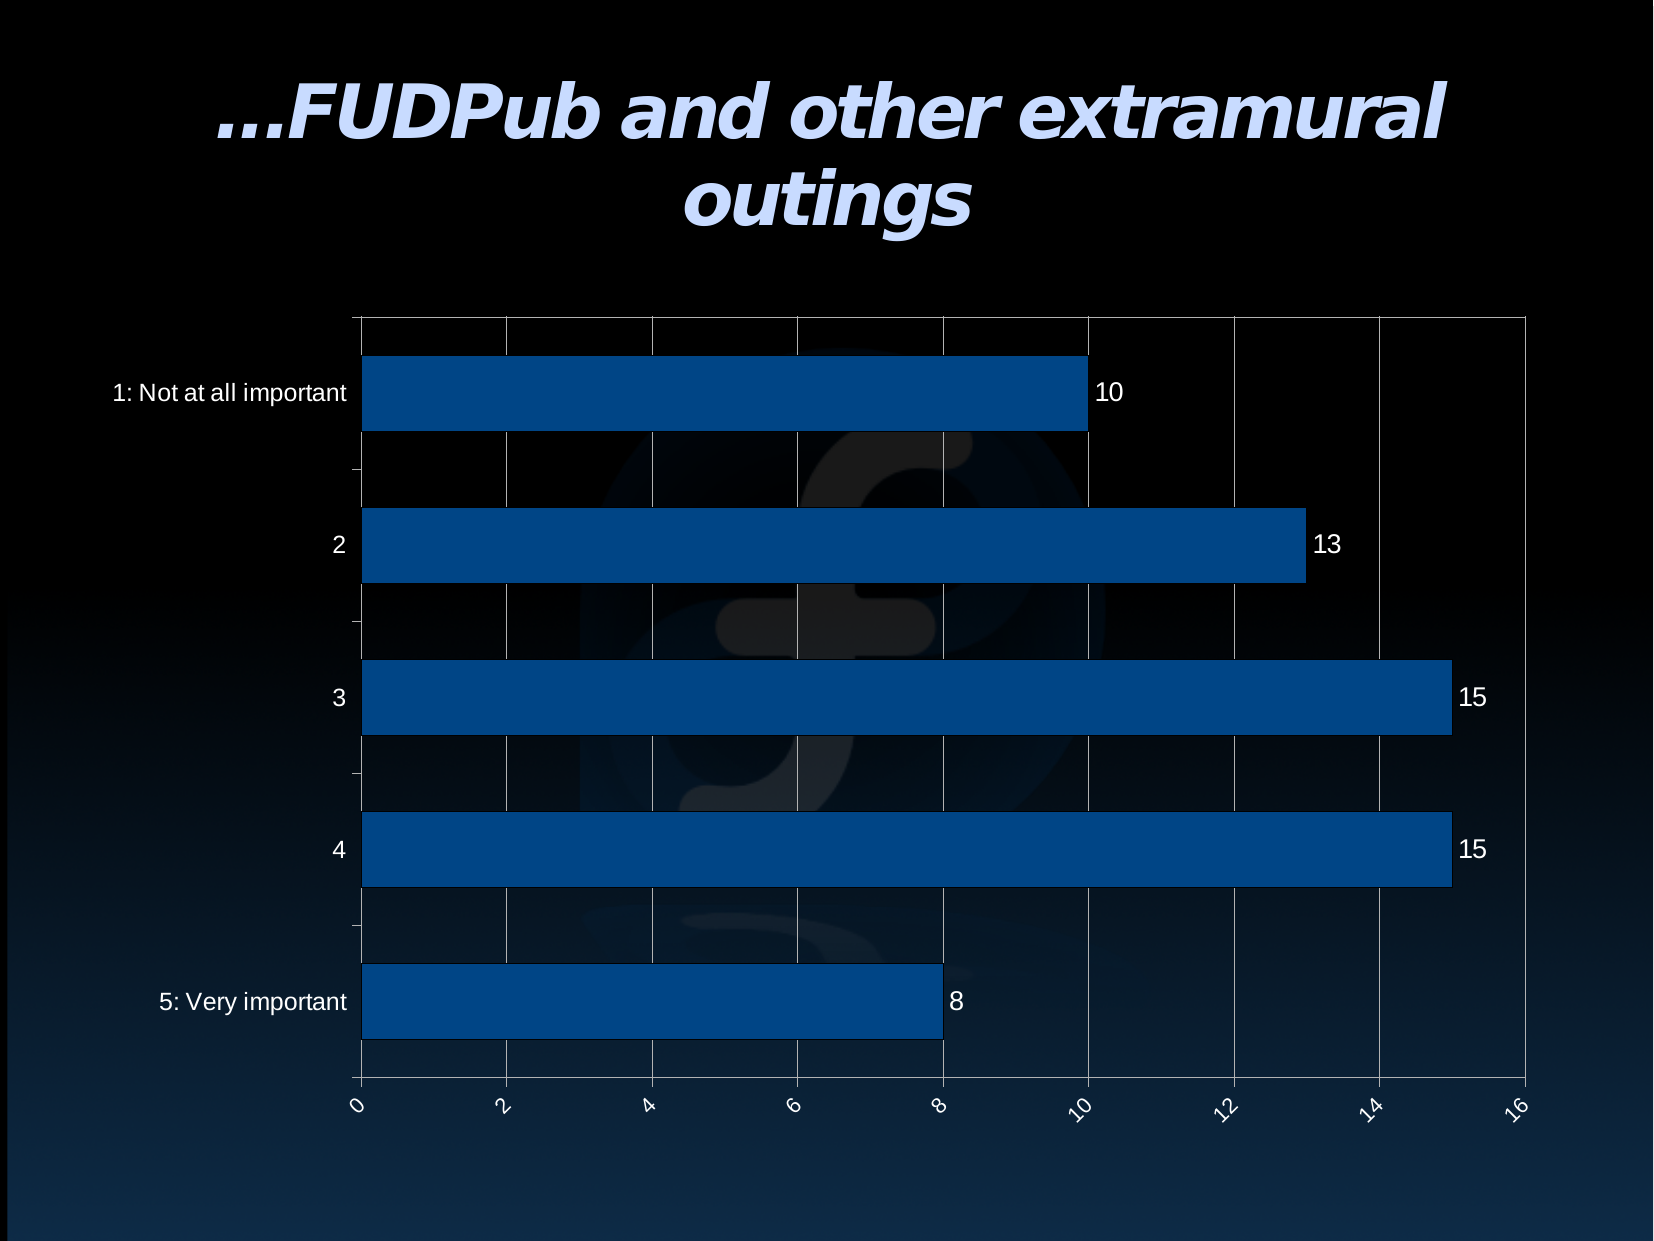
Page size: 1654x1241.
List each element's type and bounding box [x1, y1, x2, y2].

chart [361, 355, 1089, 432]
picture [7, 6, 1654, 1241]
